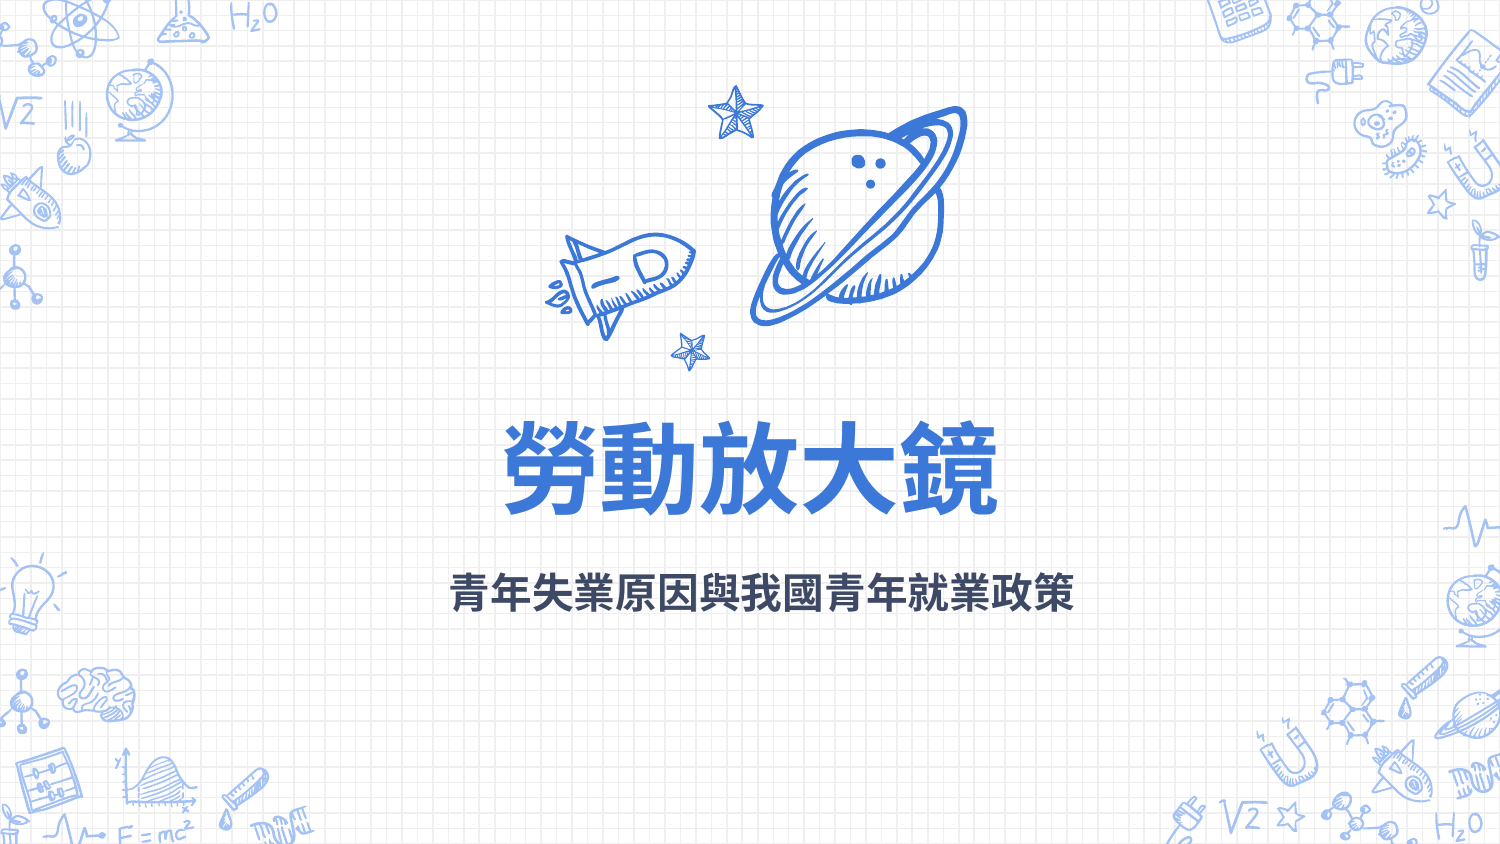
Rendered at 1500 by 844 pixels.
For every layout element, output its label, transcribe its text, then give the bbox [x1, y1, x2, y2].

text_box [670, 332, 711, 372]
title 勞動放大鏡 [112, 351, 1388, 542]
subtitle 青年失業原因與我國青年就業政策 [395, 551, 1128, 681]
text_box [708, 85, 764, 140]
text_box [544, 232, 696, 341]
text_box [750, 106, 968, 327]
